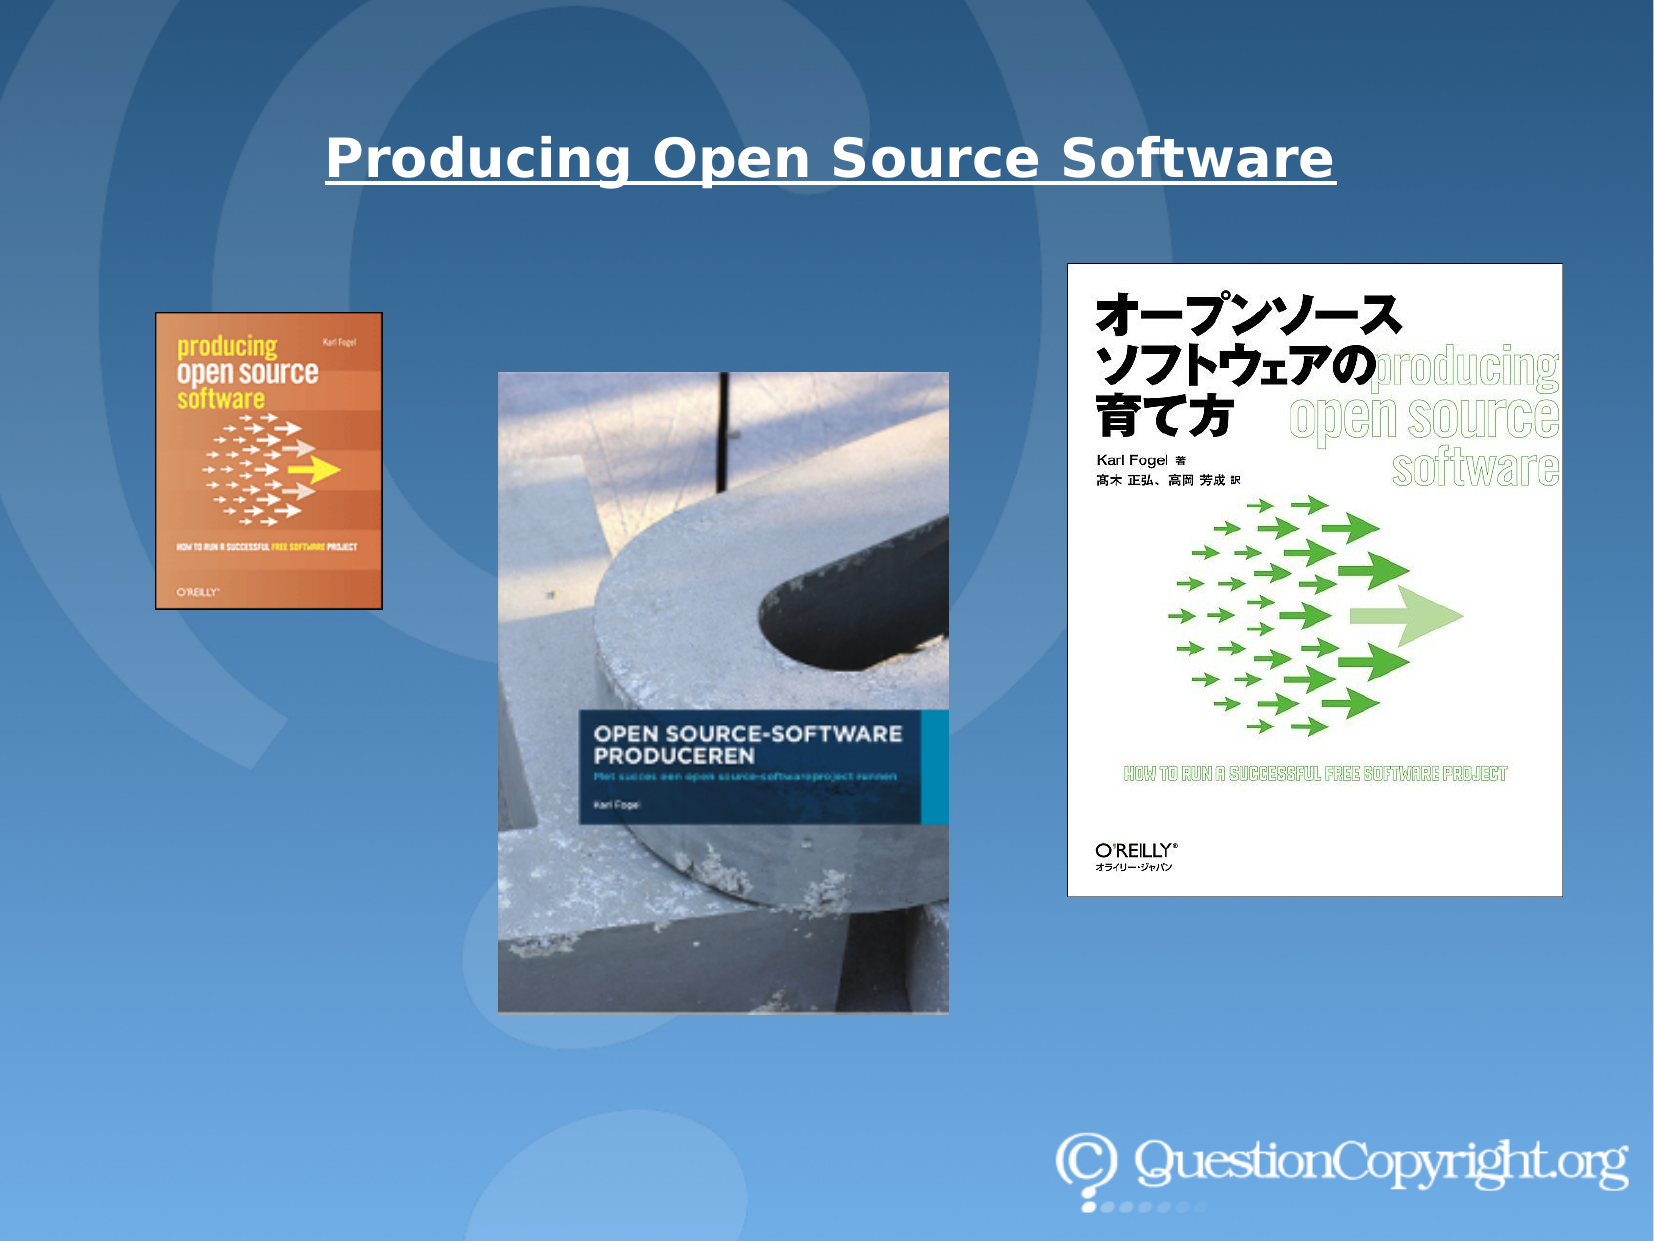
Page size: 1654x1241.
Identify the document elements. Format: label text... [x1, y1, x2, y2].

text_box Producing Open Source Software [309, 120, 1352, 199]
picture [0, 0, 1654, 1241]
